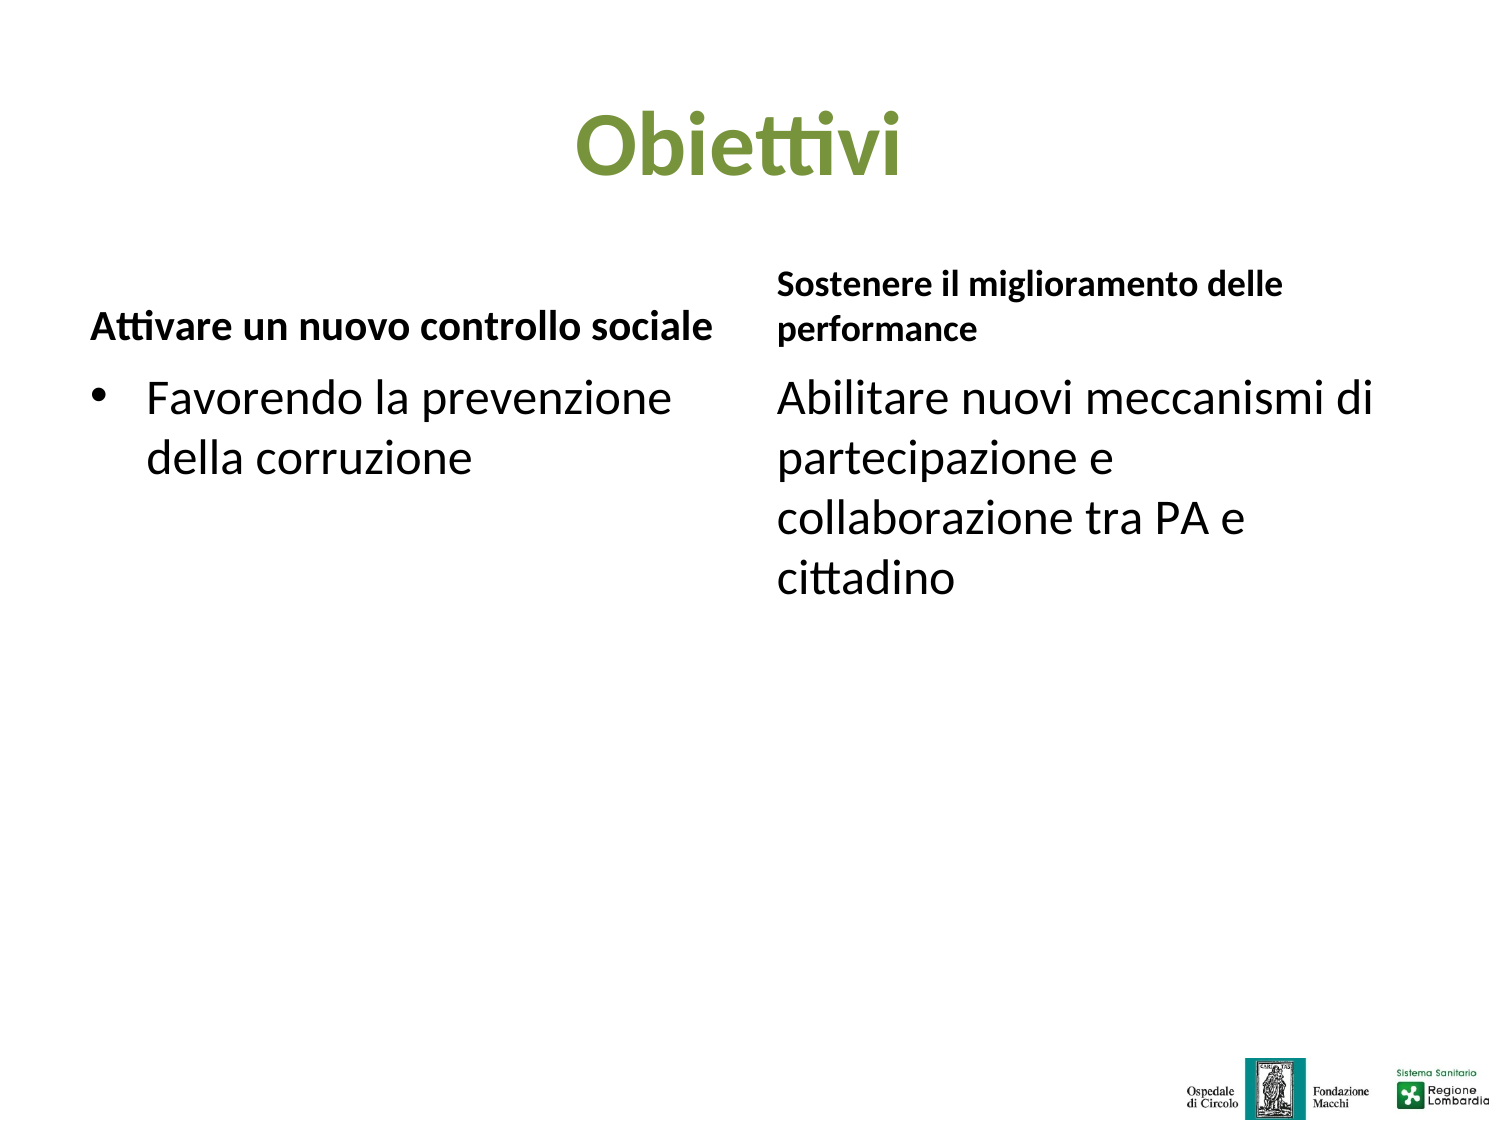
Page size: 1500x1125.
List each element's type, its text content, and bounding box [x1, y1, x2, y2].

list Abilitare nuovi meccanismi di partecipazione e collaborazione tra PA e cittadino [761, 356, 1425, 1005]
picture [1187, 1058, 1489, 1120]
title Obiettivi [75, 45, 1426, 233]
list Favorendo la prevenzione della corruzione [74, 356, 738, 1005]
list Sostenere il miglioramento delle performance [761, 251, 1425, 356]
list Attivare un nuovo controllo sociale [74, 251, 738, 356]
